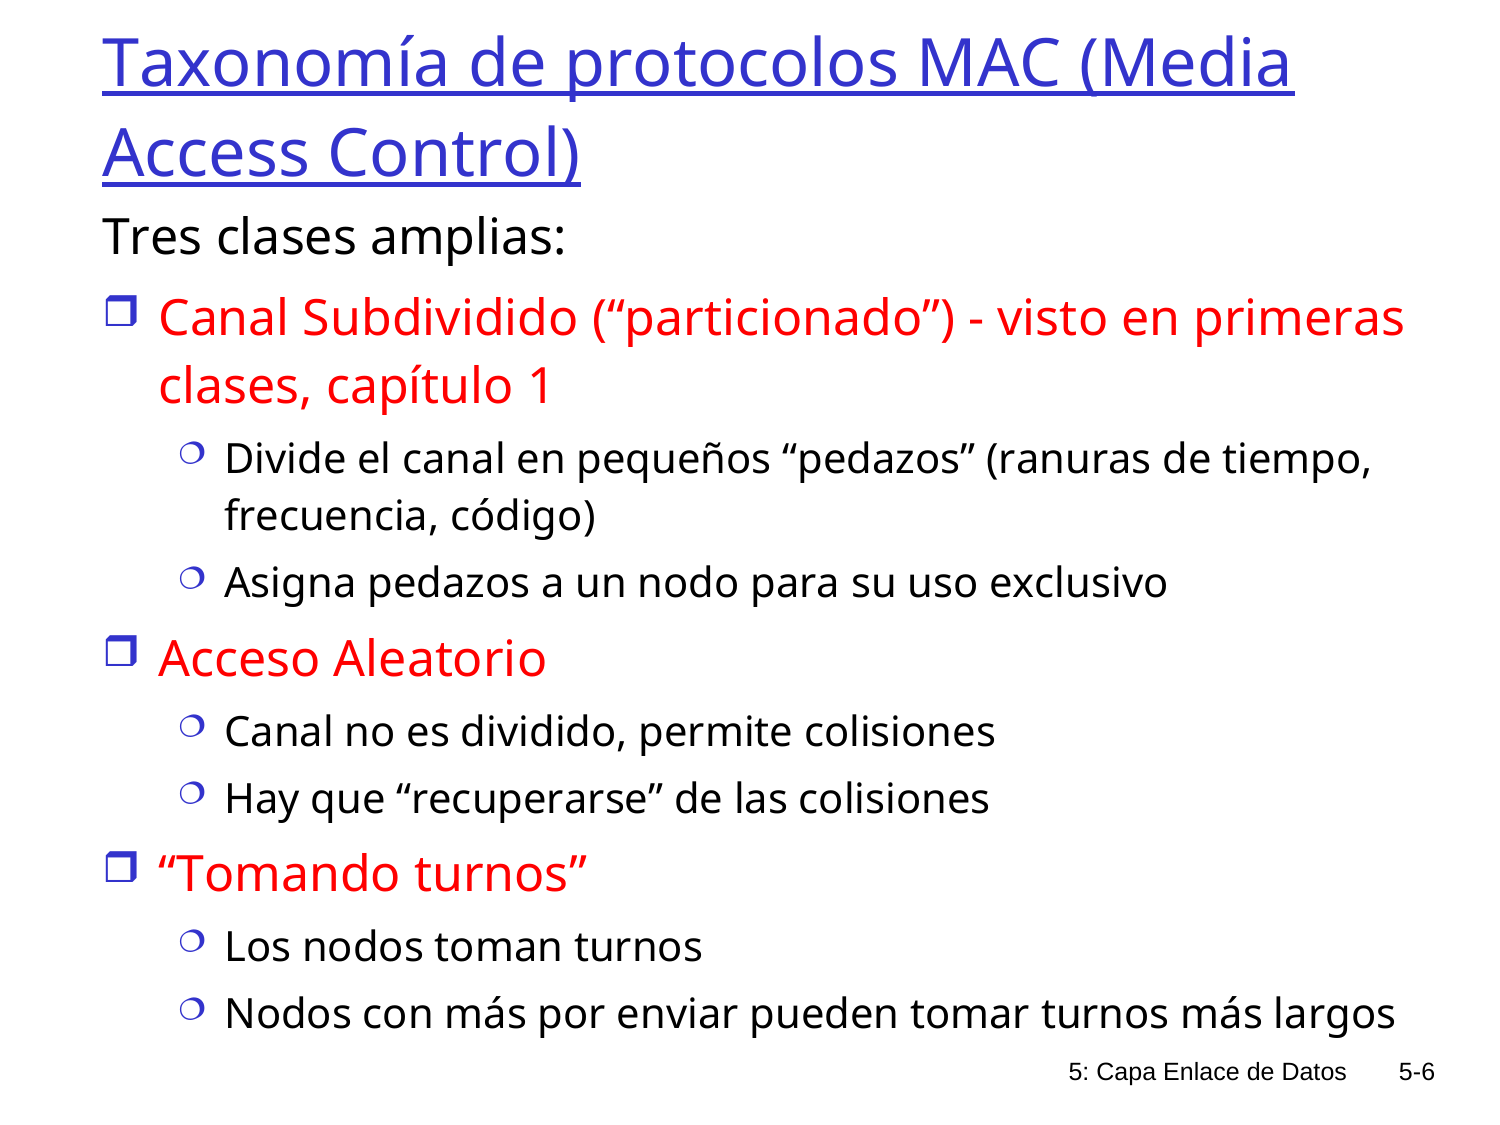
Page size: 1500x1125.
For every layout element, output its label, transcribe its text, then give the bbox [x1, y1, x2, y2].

list Tres clases amplias: Canal Subdividido (“particionado”) - visto en primeras clases, capítulo 1 Divide el canal en pequeños “pedazos” (ranuras de tiempo, frecuencia, código) Asigna pedazos a un nodo para su uso exclusivo Acceso Aleatorio Canal no es dividido, permite colisiones Hay que “recuperarse” de las colisiones “Tomando turnos” Los nodos toman turnos Nodos con más por enviar pueden tomar turnos más largos [87, 193, 1426, 1027]
title Taxonomía de protocolos MAC (Media Access Control) [87, 15, 1426, 193]
